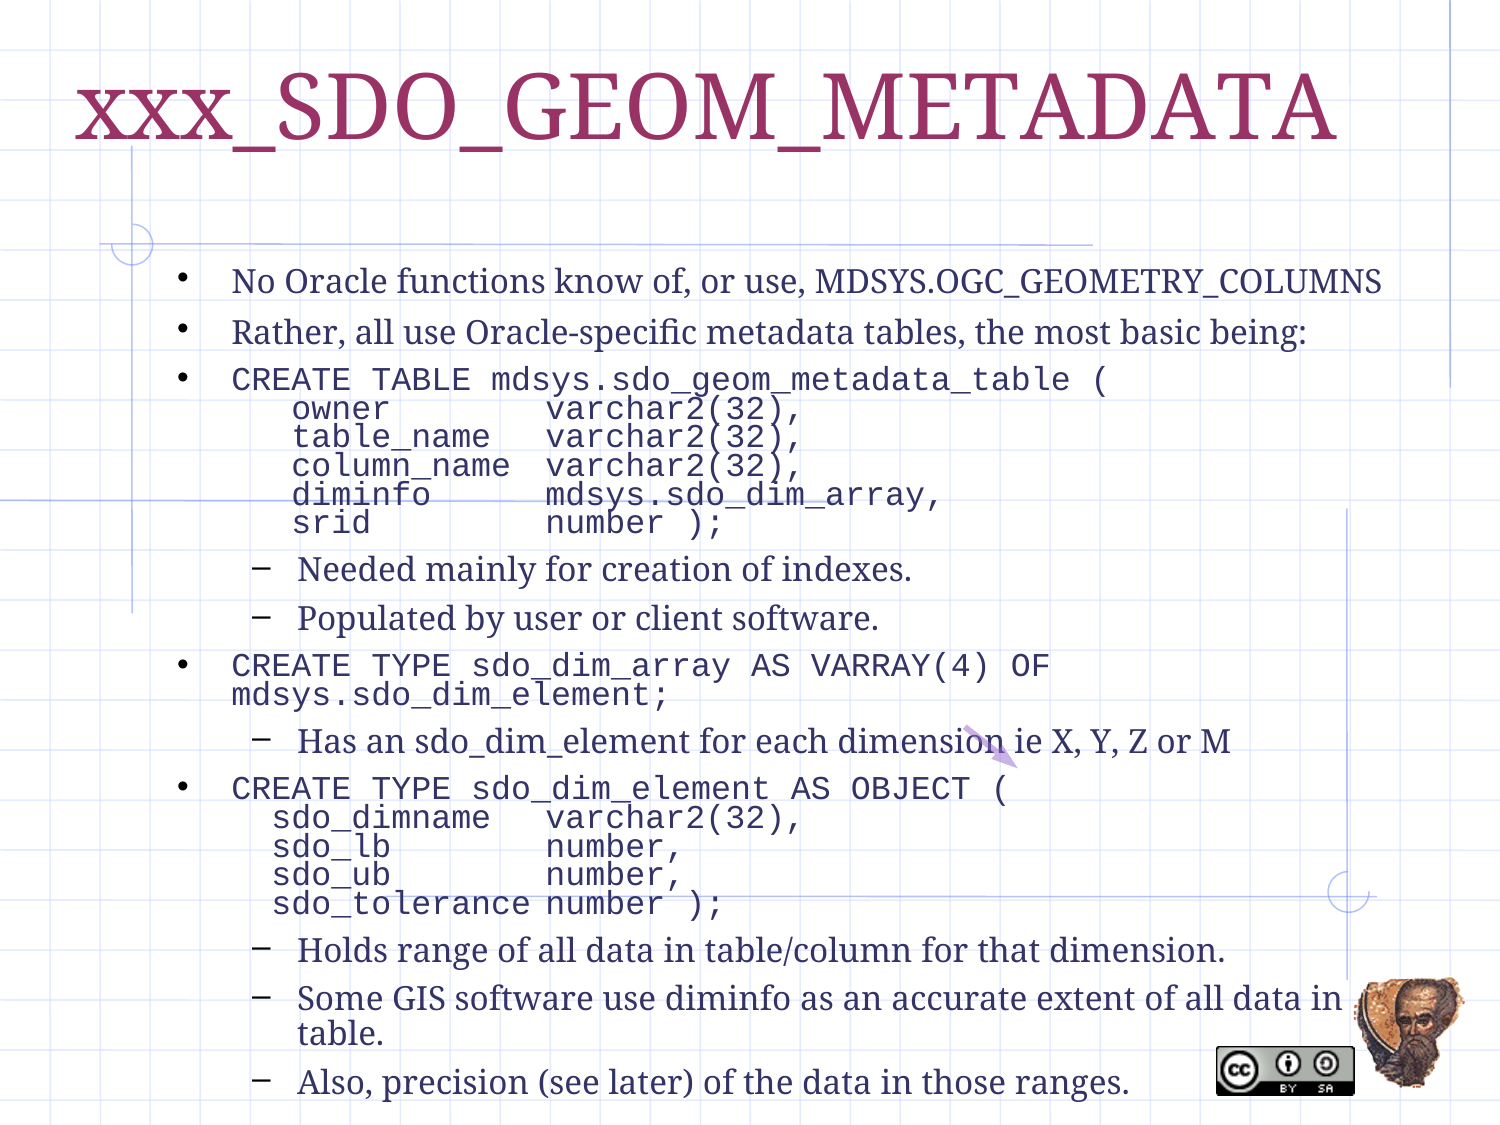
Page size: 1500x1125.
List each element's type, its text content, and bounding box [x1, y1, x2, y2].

list No Oracle functions know of, or use, MDSYS.OGC_GEOMETRY_COLUMNS Rather, all use Oracle-specific metadata tables, the most basic being: CREATE TABLE mdsys.sdo_geom_metadata_table ( owner varchar2(32), table_name varchar2(32), column_name varchar2(32), diminfo mdsys.sdo_dim_array, srid number ); Needed mainly for creation of indexes. Populated by user or client software. CREATE TYPE sdo_dim_array AS VARRAY(4) OF mdsys.sdo_dim_element; Has an sdo_dim_element for each dimension ie X, Y, Z or M CREATE TYPE sdo_dim_element AS OBJECT ( sdo_dimname varchar2(32), sdo_lb number, sdo_ub number, sdo_tolerance number ); Holds range of all data in table/column for that dimension. Some GIS software use diminfo as an accurate extent of all data in table. Also, precision (see later) of the data in those ranges. [177, 265, 1430, 1055]
title xxx_SDO_GEOM_METADATA [74, 45, 1424, 177]
picture [1216, 976, 1465, 1096]
